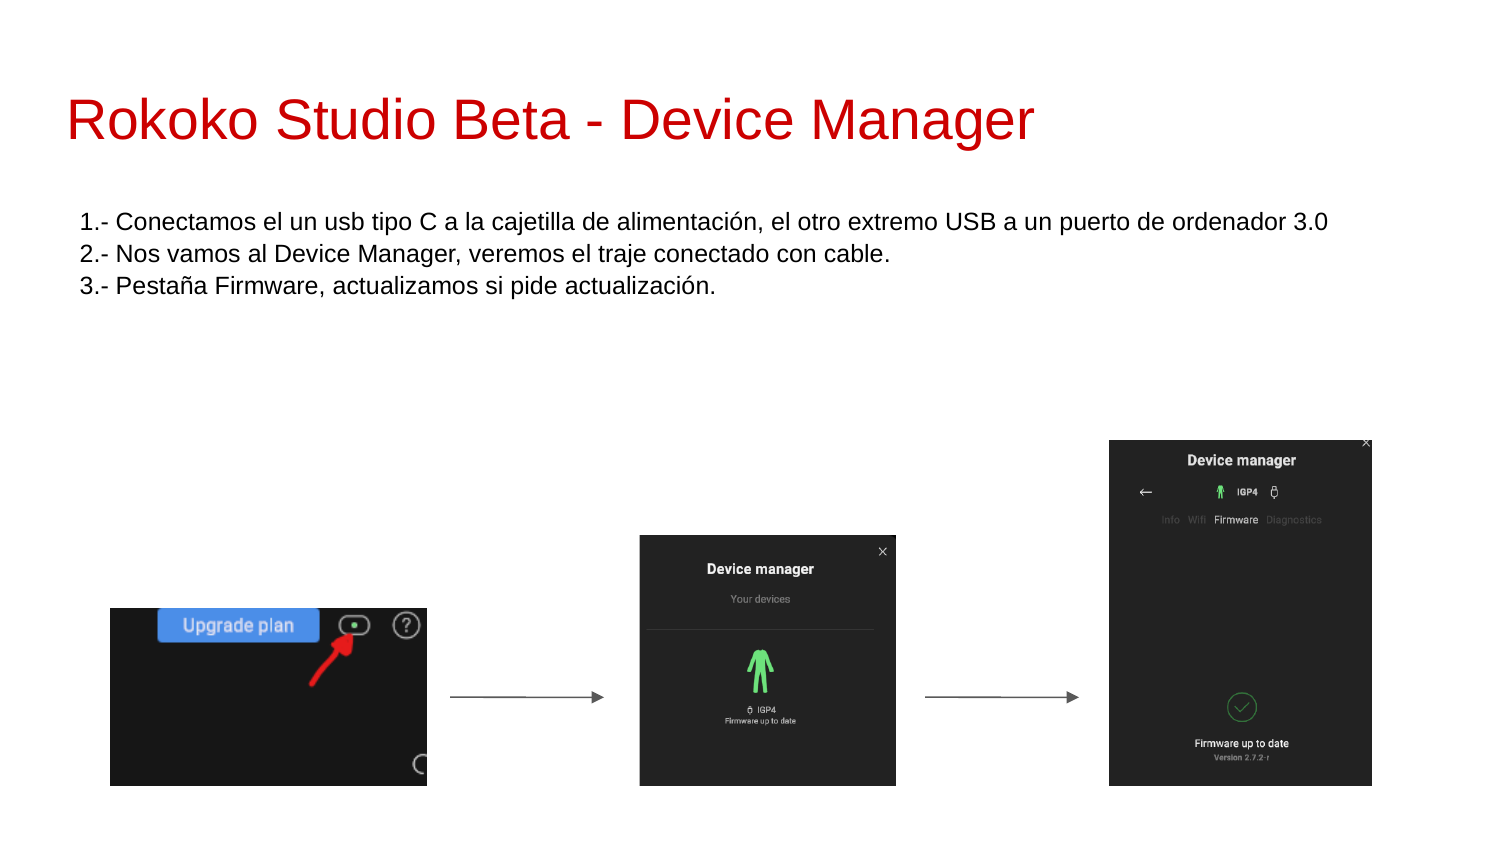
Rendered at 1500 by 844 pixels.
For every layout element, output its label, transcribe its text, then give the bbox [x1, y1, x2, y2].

picture [110, 608, 427, 786]
title Rokoko Studio Beta - Device Manager [51, 72, 1449, 167]
picture [639, 535, 896, 786]
list 1.- Conectamos el un usb tipo C a la cajetilla de alimentación, el otro extremo USB a un puerto de ordenador 3.0 2.- Nos vamos al Device Manager, veremos el traje conectado con cable. 3.- Pestaña Firmware, actualizamos si pide actualización. [64, 188, 1432, 340]
picture [1109, 440, 1372, 786]
